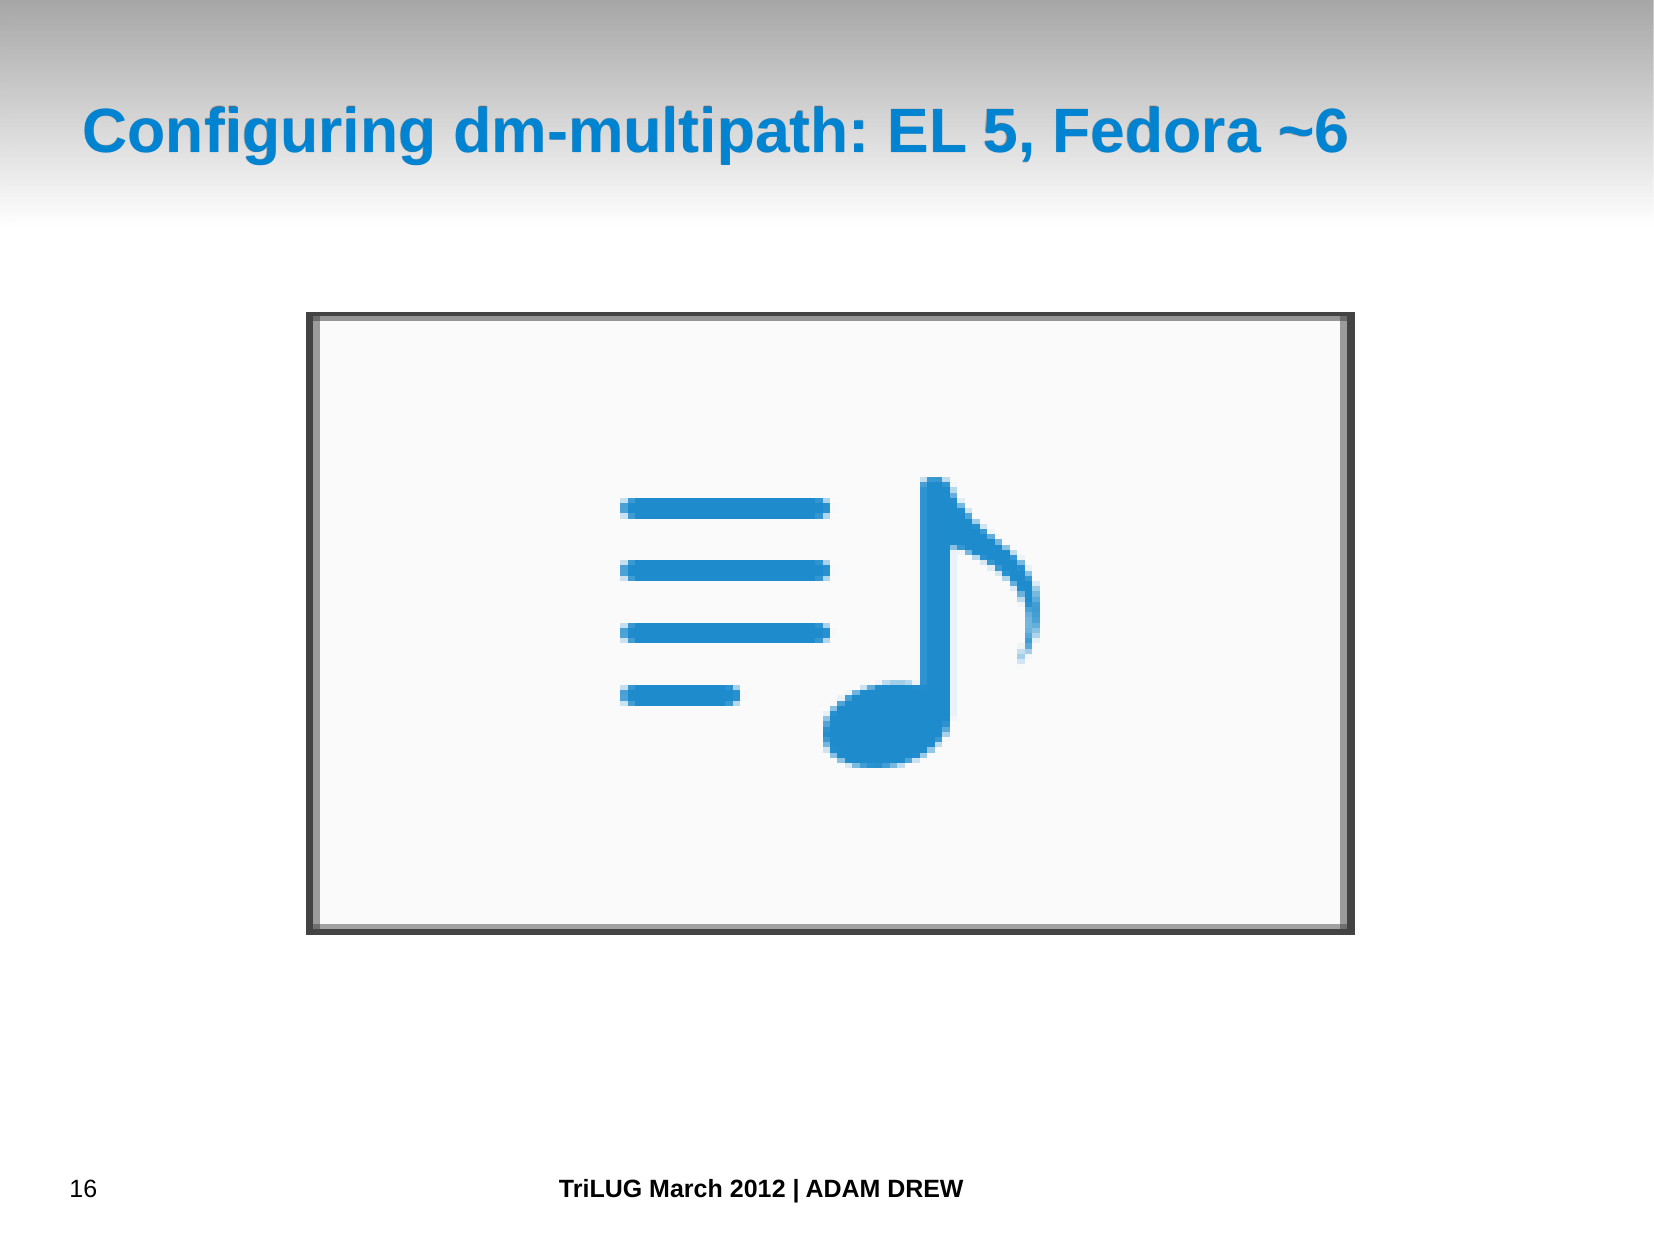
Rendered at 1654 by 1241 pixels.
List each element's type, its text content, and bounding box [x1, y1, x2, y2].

title Configuring dm-multipath: EL 5, Fedora ~6 [82, 37, 1571, 226]
picture [0, 0, 1654, 225]
text_box [305, 310, 1356, 936]
